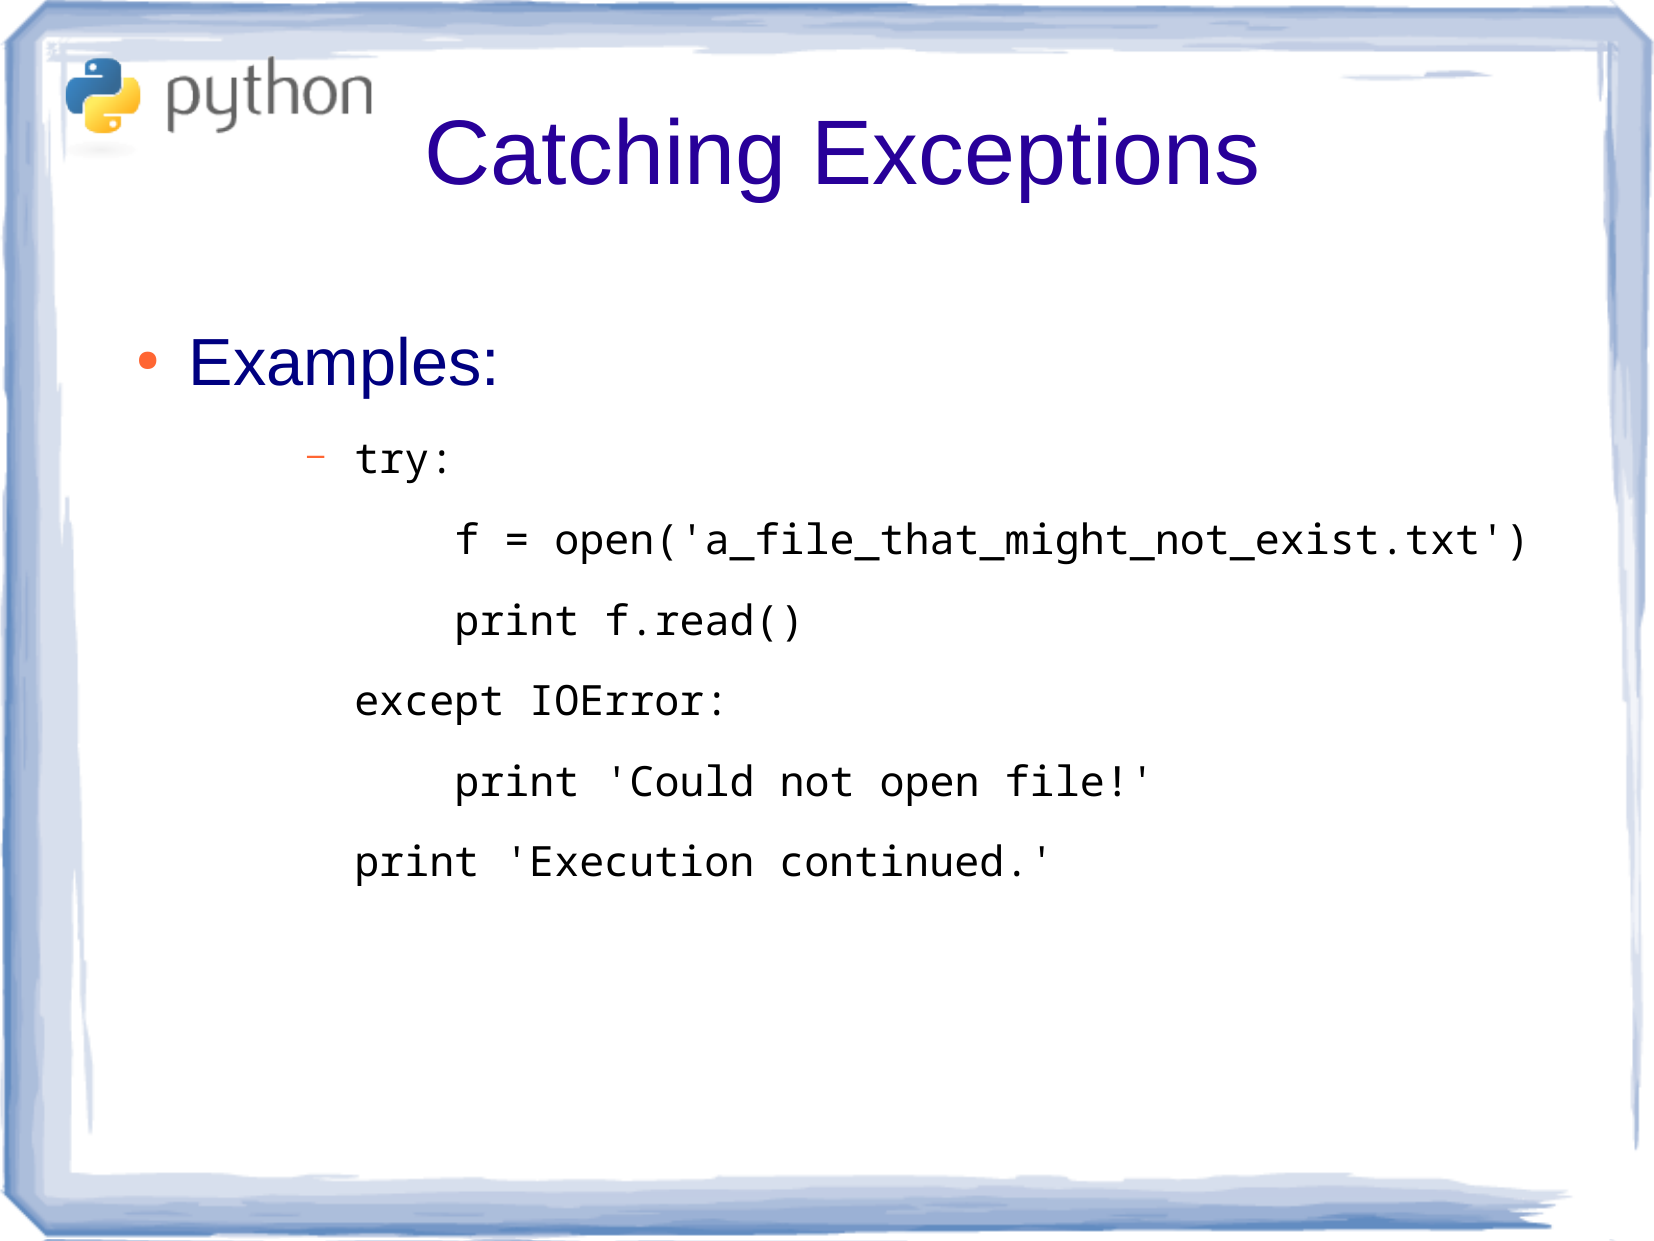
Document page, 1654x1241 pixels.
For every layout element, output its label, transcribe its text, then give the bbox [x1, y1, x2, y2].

picture [0, 0, 1654, 1241]
list Examples: try: f = open('a_file_that_might_not_exist.txt') print f.read() except IOError: print 'Could not open file!' print 'Execution continued.' [118, 324, 1571, 990]
title Catching Exceptions [82, 49, 1571, 257]
